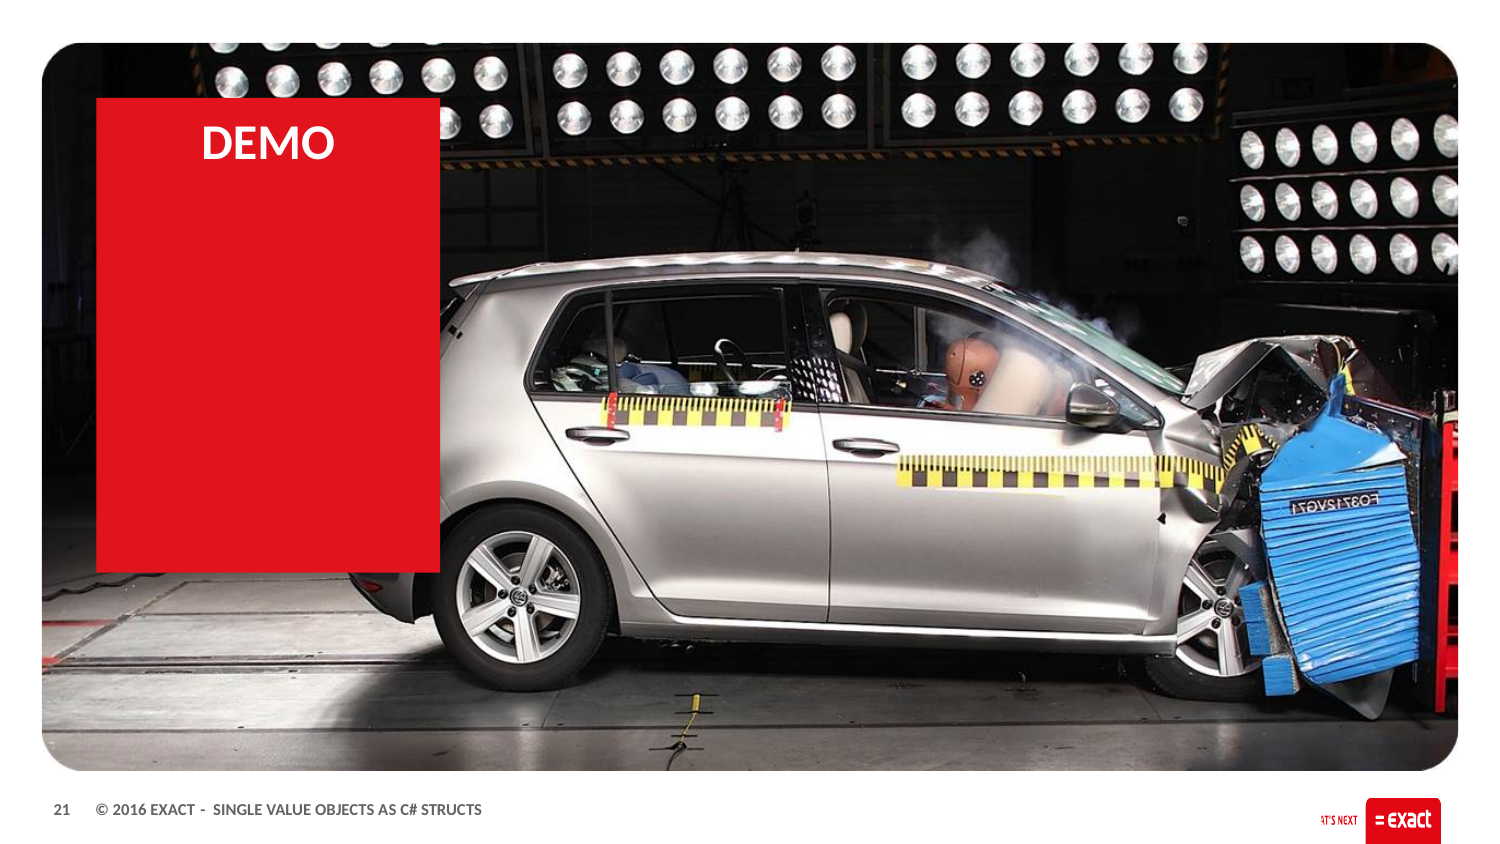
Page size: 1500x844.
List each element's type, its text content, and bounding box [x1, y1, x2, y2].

text_box [38, 786, 96, 832]
text_box - Single Value Objects as C# structs [185, 786, 826, 832]
